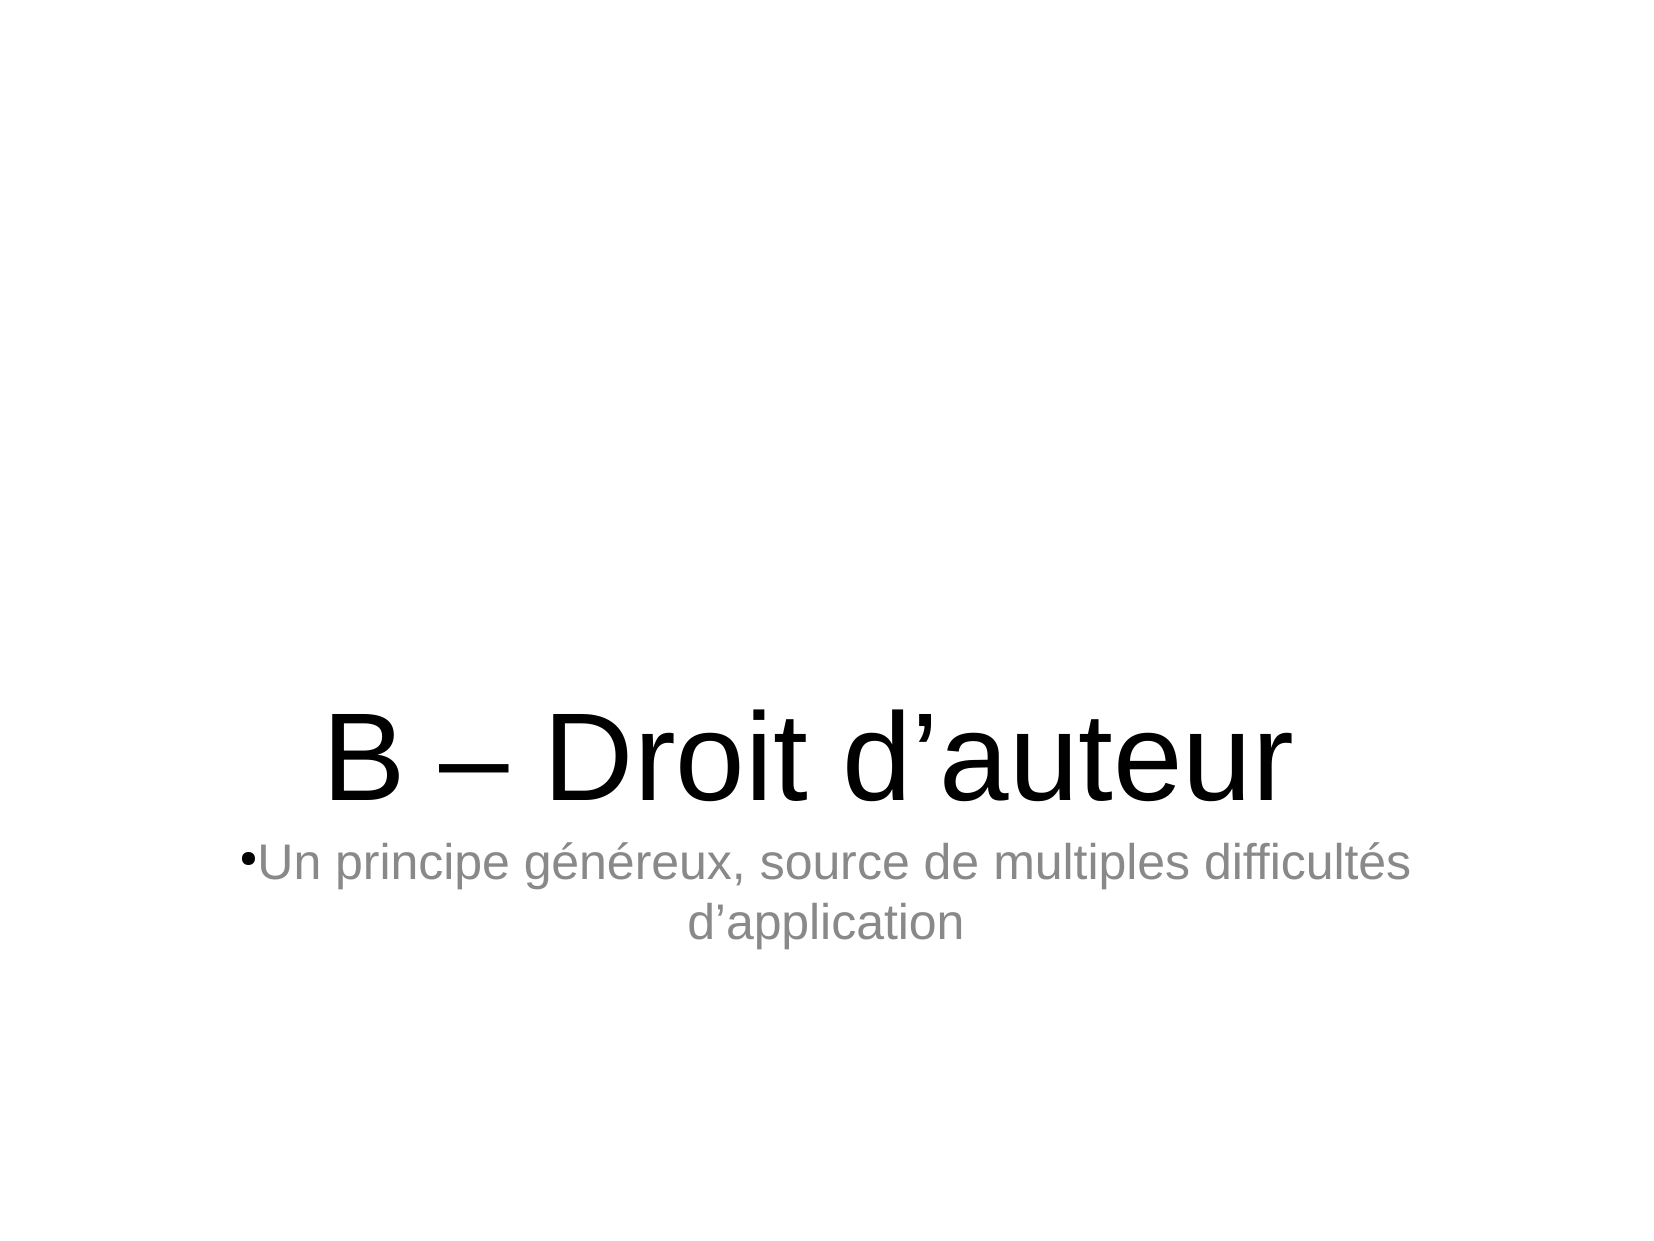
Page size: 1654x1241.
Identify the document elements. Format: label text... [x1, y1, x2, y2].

list Un principe généreux, source de multiples difficultés d’application [112, 829, 1540, 1102]
title B – Droit d’auteur [112, 309, 1540, 826]
